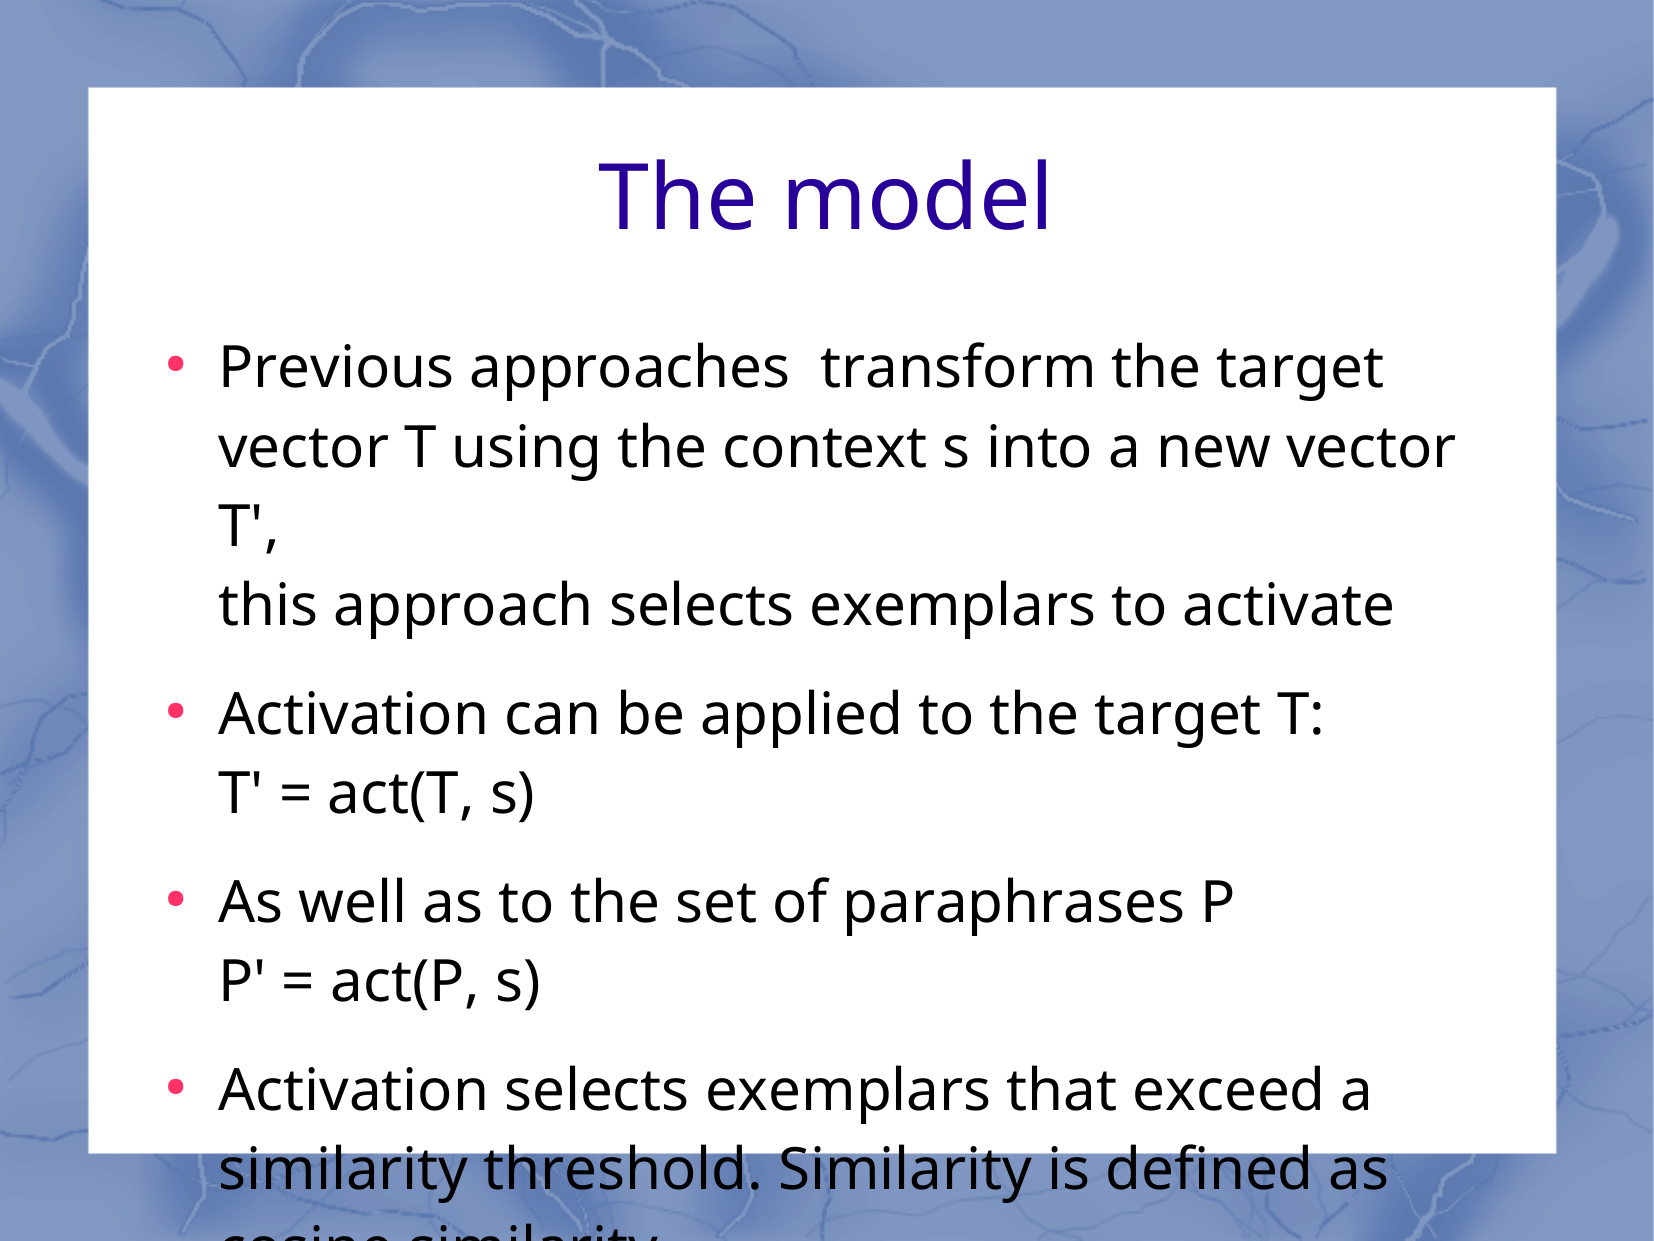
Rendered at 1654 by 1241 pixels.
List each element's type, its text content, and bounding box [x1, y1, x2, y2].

picture [0, 0, 1654, 1241]
list Previous approaches transform the target vector T using the context s into a new vector T', this approach selects exemplars to activate Activation can be applied to the target T: T' = act(T, s) As well as to the set of paraphrases P P' = act(P, s) Activation selects exemplars that exceed a similarity threshold. Similarity is defined as cosine similarity [147, 325, 1506, 1130]
title The model [118, 98, 1536, 291]
